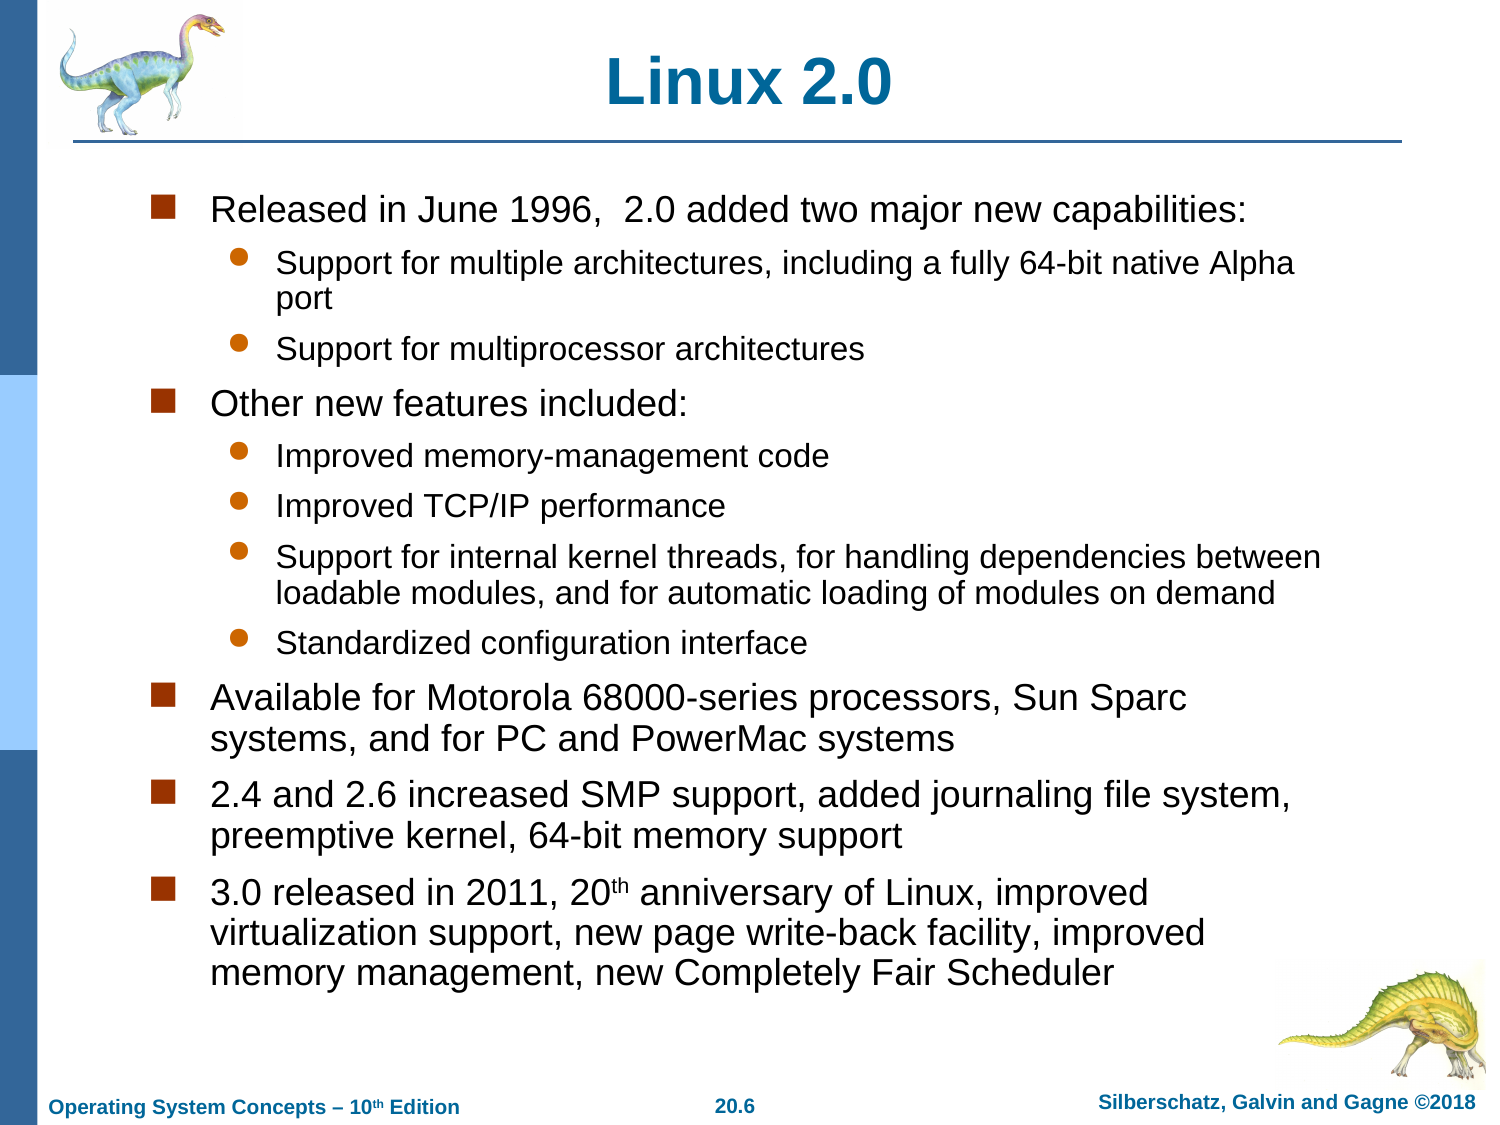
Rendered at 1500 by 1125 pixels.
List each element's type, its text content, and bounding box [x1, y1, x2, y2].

picture [1275, 959, 1486, 1090]
list Released in June 1996, 2.0 added two major new capabilities: Support for multiple architectures, including a fully 64-bit native Alpha port Support for multiprocessor architectures Other new features included: Improved memory-management code Improved TCP/IP performance Support for internal kernel threads, for handling dependencies between loadable modules, and for automatic loading of modules on demand Standardized configuration interface Available for Motorola 68000-series processors, Sun Sparc systems, and for PC and PowerMac systems 2.4 and 2.6 increased SMP support, added journaling file system, preemptive kernel, 64-bit memory support 3.0 released in 2011, 20th anniversary of Linux, improved virtualization support, new page write-back facility, improved memory management, new Completely Fair Scheduler [138, 183, 1341, 1012]
picture [1415, 1094, 1423, 1099]
picture [46, 0, 243, 149]
title Linux 2.0 [75, 31, 1426, 126]
